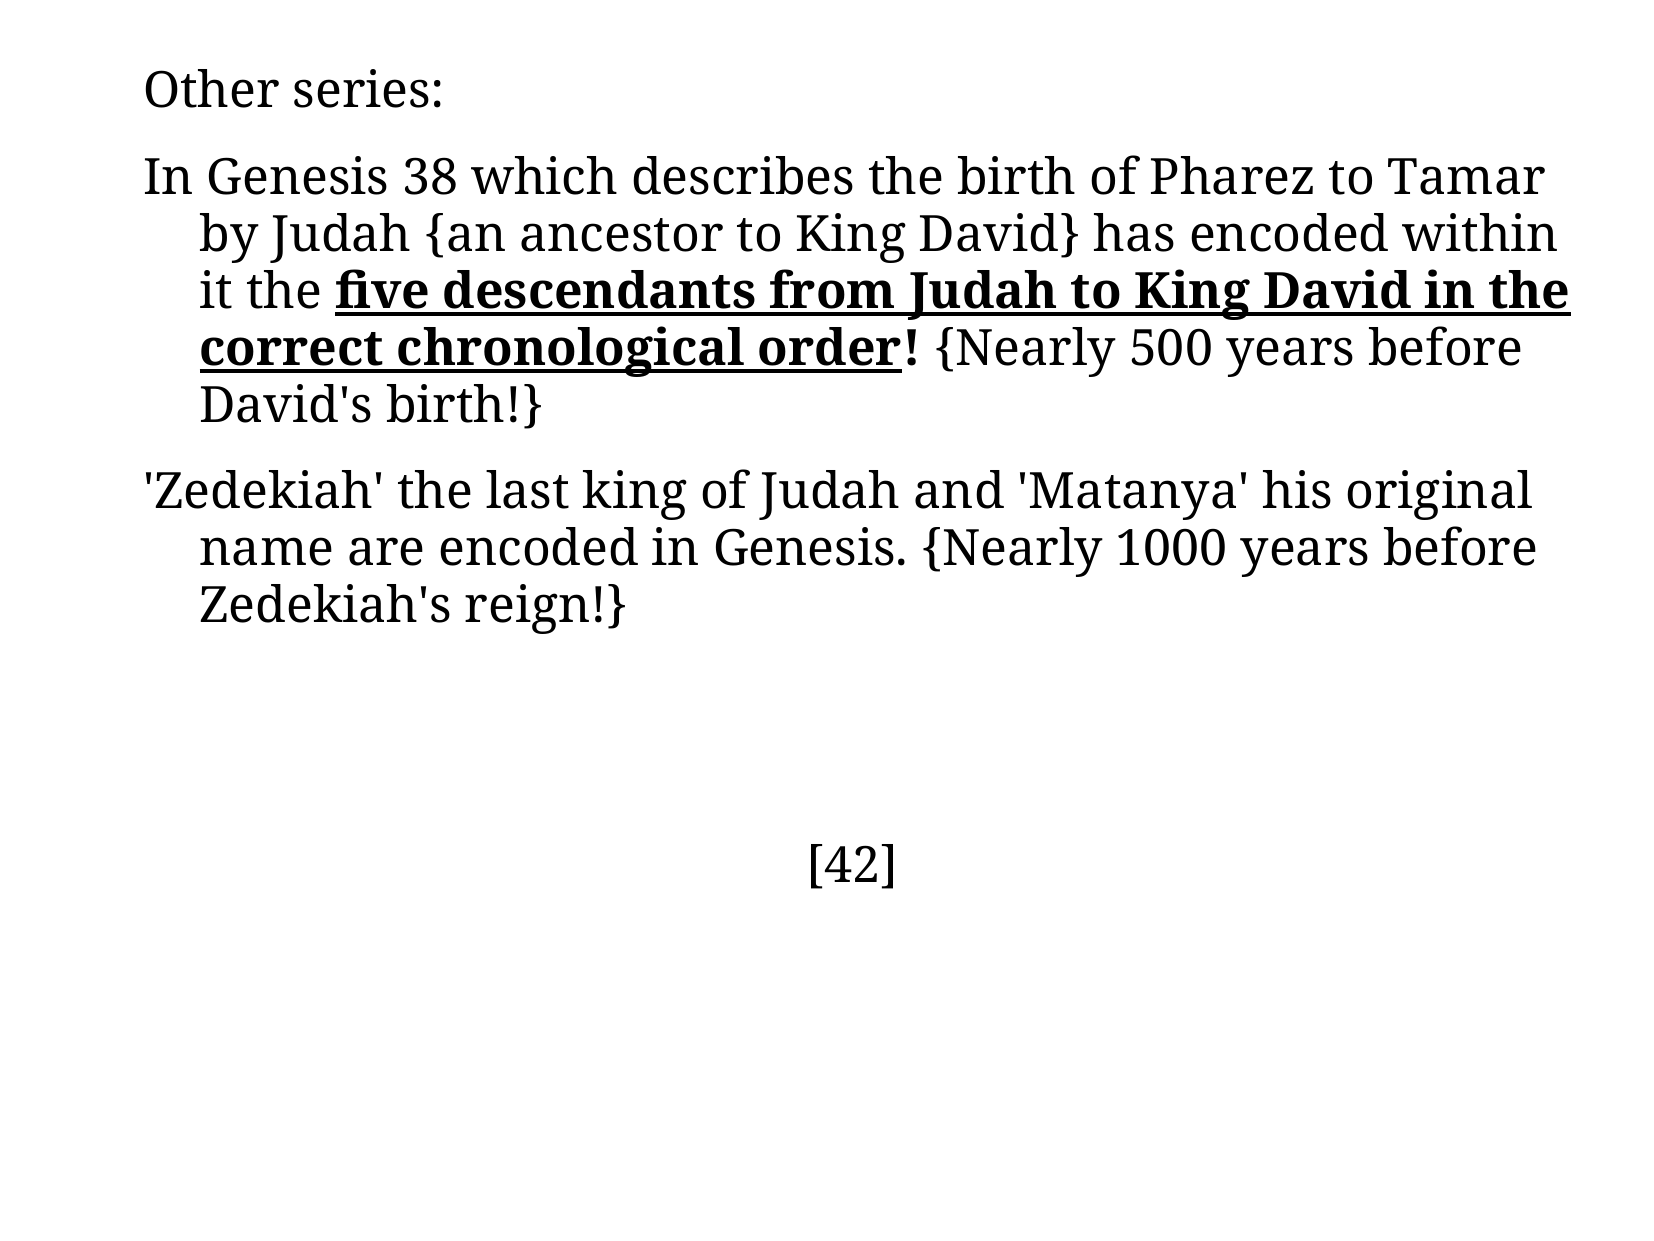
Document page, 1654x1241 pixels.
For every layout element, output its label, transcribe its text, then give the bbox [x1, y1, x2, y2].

list Other series: In Genesis 38 which describes the birth of Pharez to Tamar by Judah {an ancestor to King David} has encoded within it the five descendants from Judah to King David in the correct chronological order! {Nearly 500 years before David's birth!} 'Zedekiah' the last king of Judah and 'Matanya' his original name are encoded in Genesis. {Nearly 1000 years before Zedekiah's reign!} [42] [86, 59, 1576, 1004]
